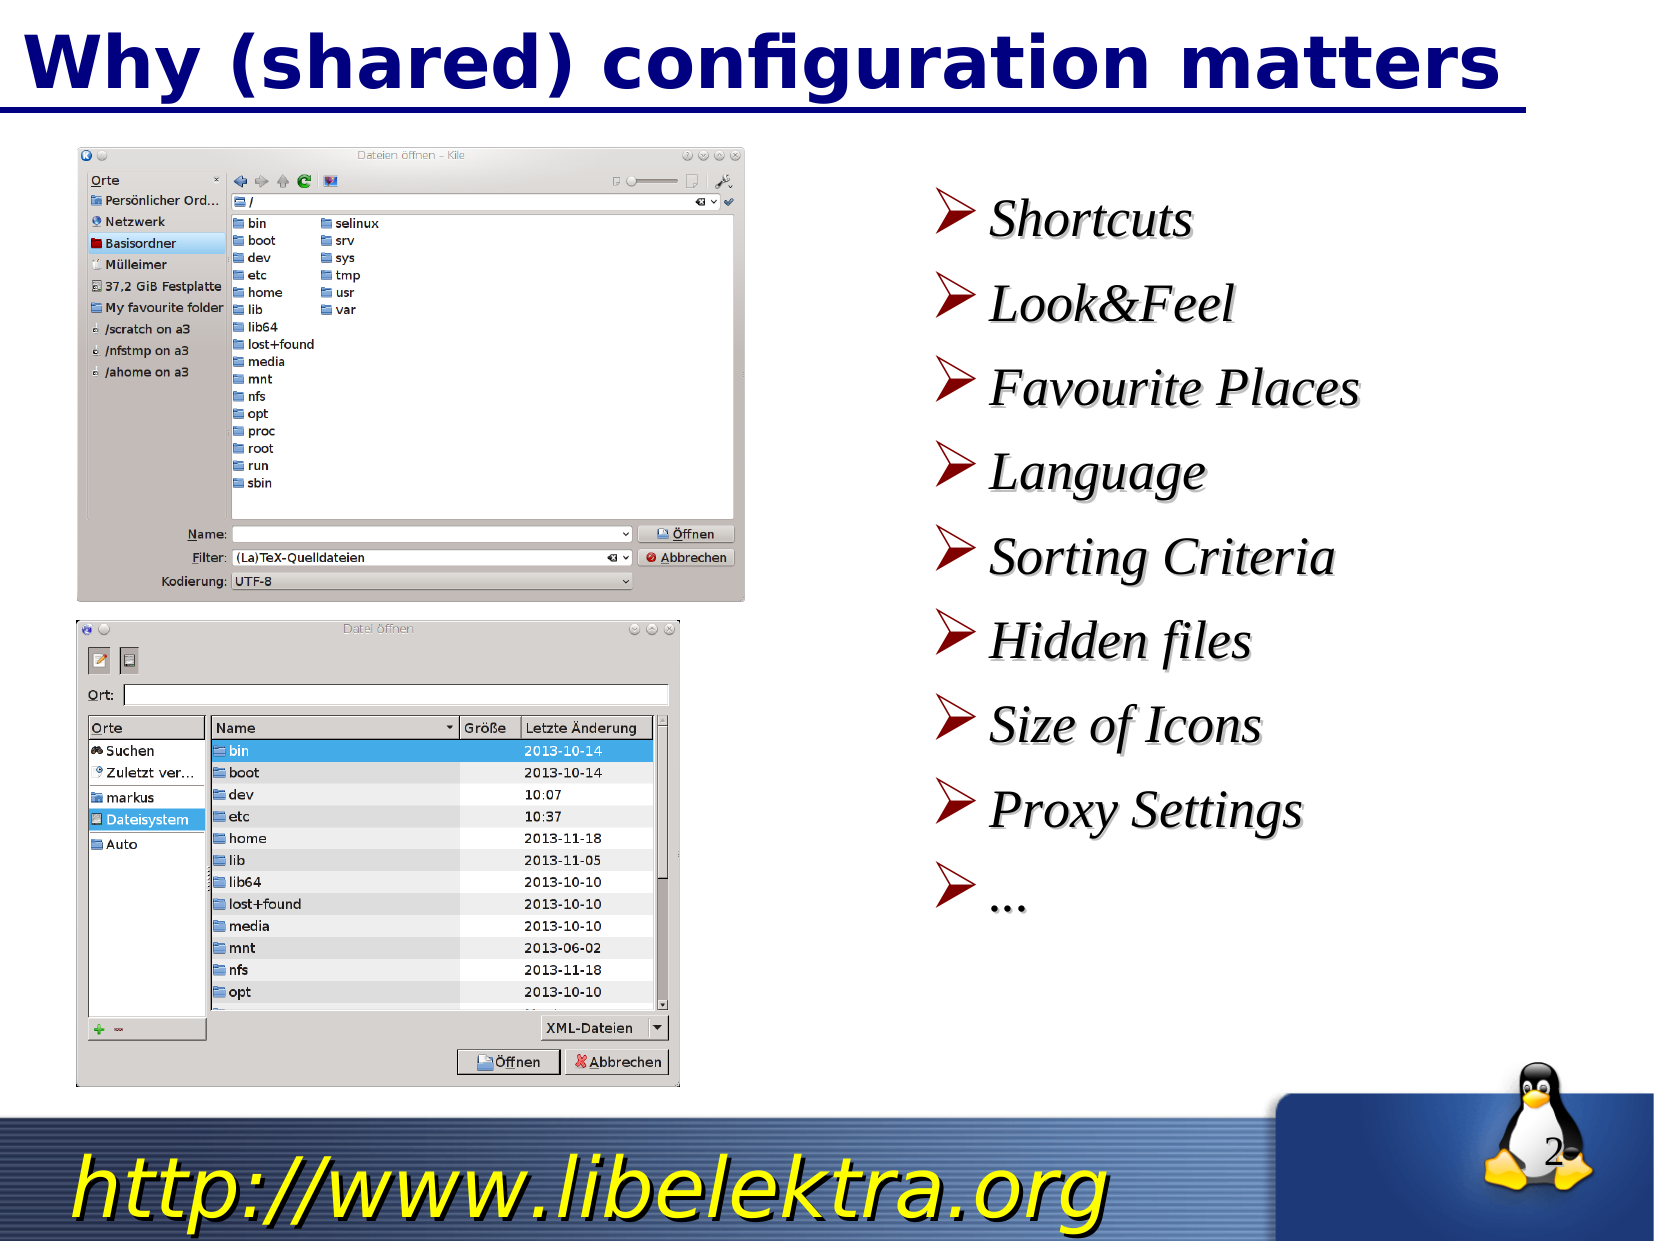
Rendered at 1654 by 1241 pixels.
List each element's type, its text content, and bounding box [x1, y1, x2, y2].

picture [77, 147, 745, 602]
text_box Why (shared) configuration matters [22, 14, 1611, 111]
text_box <Nummer> [1370, 1122, 1566, 1178]
picture [0, 620, 1654, 1241]
list Shortcuts Look&Feel Favourite Places Language Sorting Criteria Hidden files Size of Icons Proxy Settings ... [915, 177, 1611, 927]
